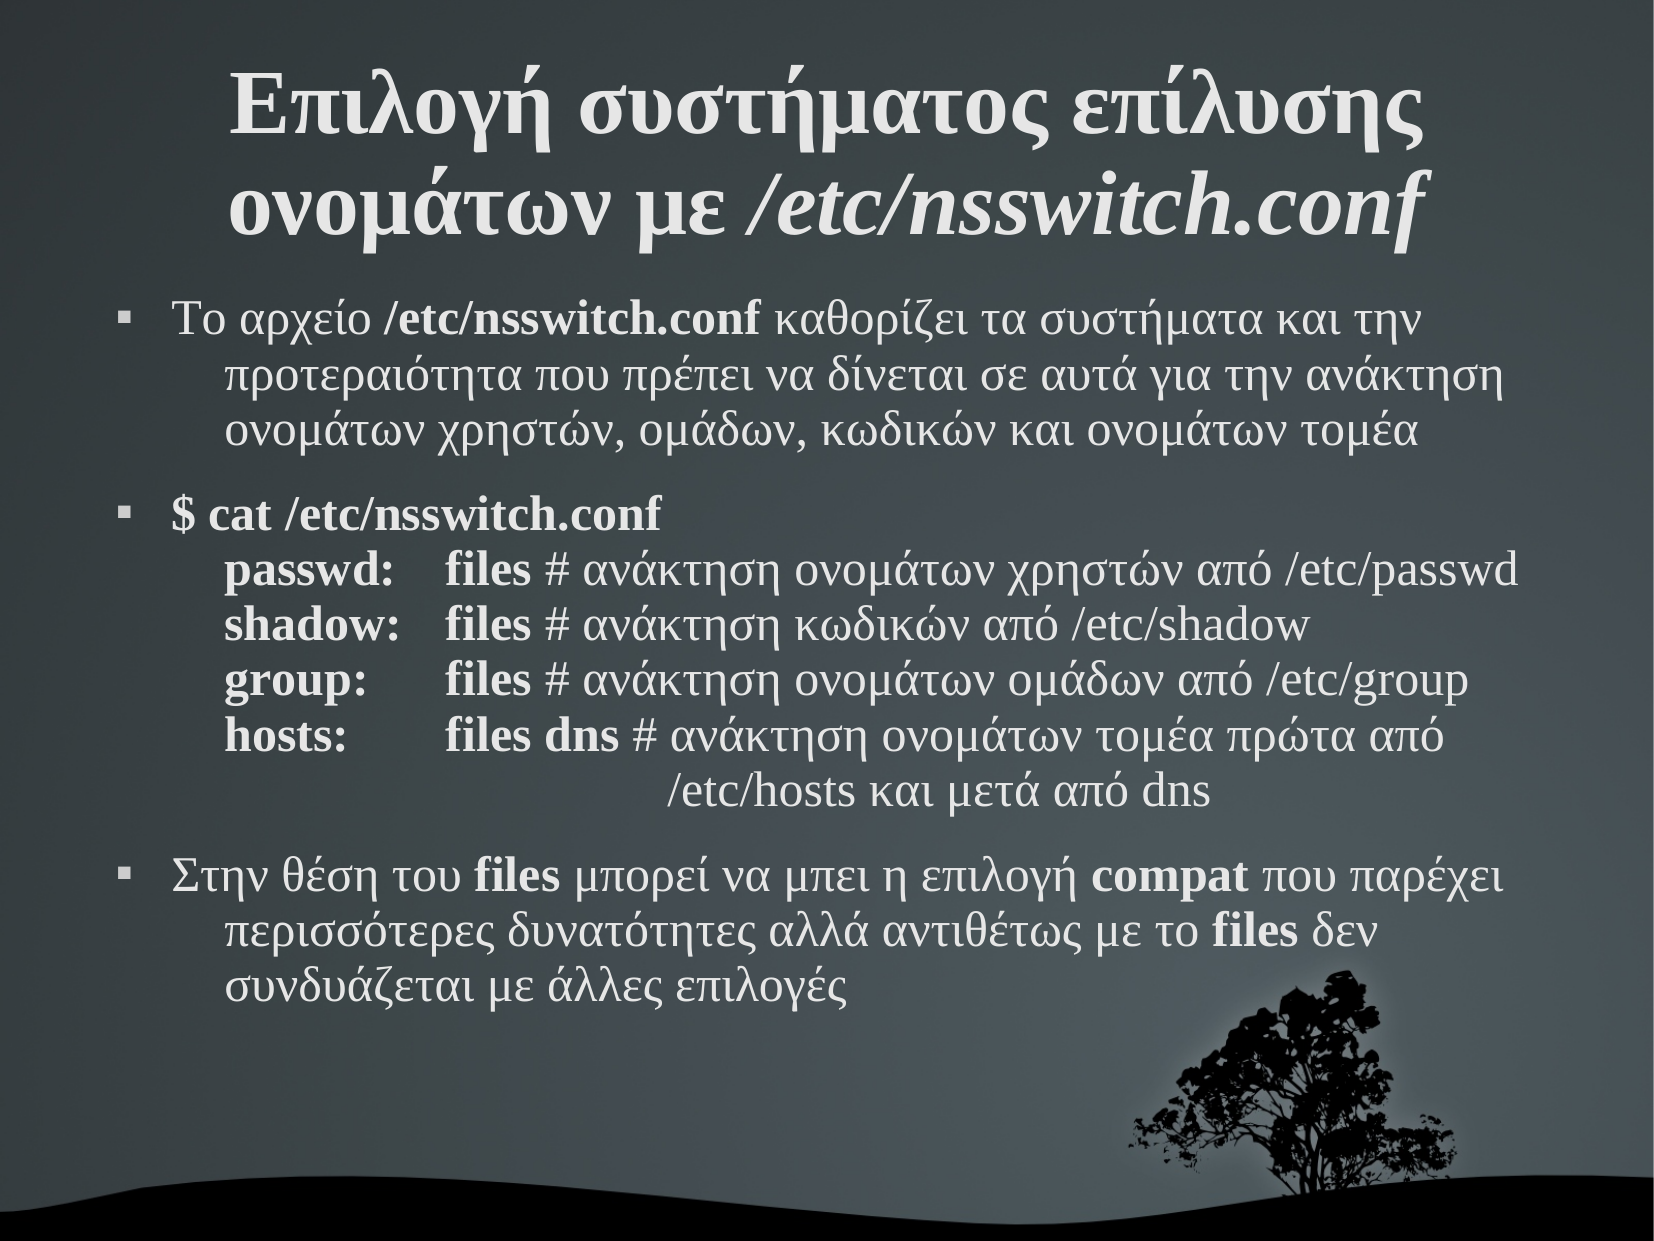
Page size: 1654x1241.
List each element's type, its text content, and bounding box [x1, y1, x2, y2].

picture [0, 0, 1654, 1241]
list Το αρχείο /etc/nsswitch.conf καθορίζει τα συστήματα και την προτεραιότητα που πρέπει να δίνεται σε αυτά για την ανάκτηση ονομάτων χρηστών, ομάδων, κωδικών και ονομάτων τομέα $ cat /etc/nsswitch.conf passwd: files # ανάκτηση ονομάτων χρηστών από /etc/passwd shadow: files # ανάκτηση κωδικών από /etc/shadow group: files # ανάκτηση ονομάτων ομάδων από /etc/group hosts: files dns # ανάκτηση ονομάτων τομέα πρώτα από /etc/hosts και μετά από dns Στην θέση του files μπορεί να μπει η επιλογή compat που παρέχει περισσότερες δυνατότητες αλλά αντιθέτως με το files δεν συνδυάζεται με άλλες επιλογές [82, 290, 1571, 1114]
title Επιλογή συστήματος επίλυσης ονομάτων με /etc/nsswitch.conf [82, 33, 1571, 273]
